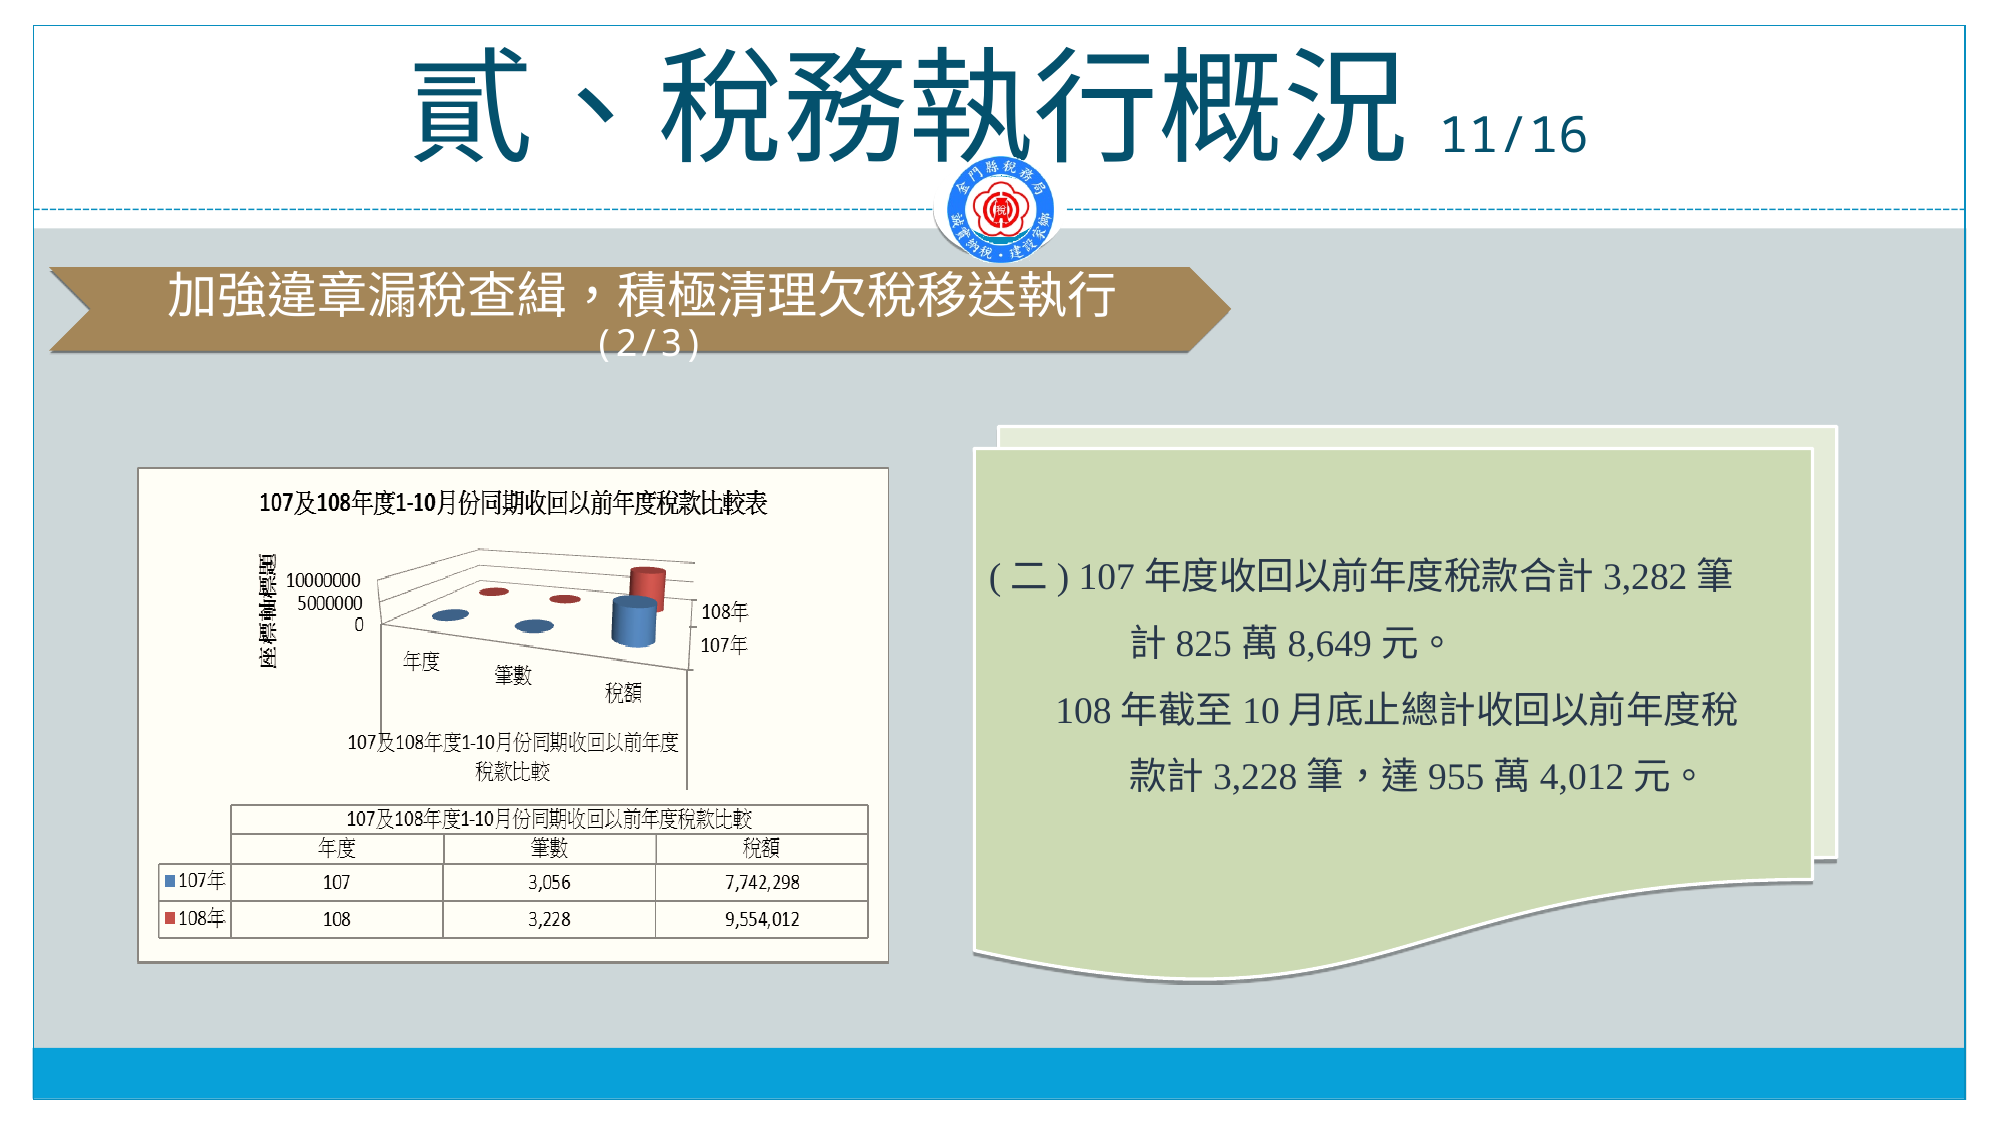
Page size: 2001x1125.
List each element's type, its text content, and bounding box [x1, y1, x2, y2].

text_box [386, 276, 409, 281]
text_box (二) 107年度收回以前年度稅款合計3,282筆 計825萬8,649元。 108年截至10月底止總計收回以前年度稅 款計3,228筆，達955萬4,012元。 [974, 448, 1813, 980]
text_box [334, 278, 350, 283]
text_box [998, 426, 1837, 858]
picture [947, 156, 1054, 263]
picture [137, 467, 889, 965]
text_box [791, 277, 798, 283]
text_box 貳、稅務執行概況11/16 [974, 80, 1013, 156]
text_box [946, 278, 958, 284]
text_box 加強違章漏稅查緝，積極清理欠稅移送執行(2/3) [109, 284, 1183, 351]
text_box 貳、稅務執行概況11/16 [0, 19, 2000, 185]
text_box [49, 267, 1232, 351]
text_box [802, 277, 809, 283]
text_box [545, 276, 558, 281]
